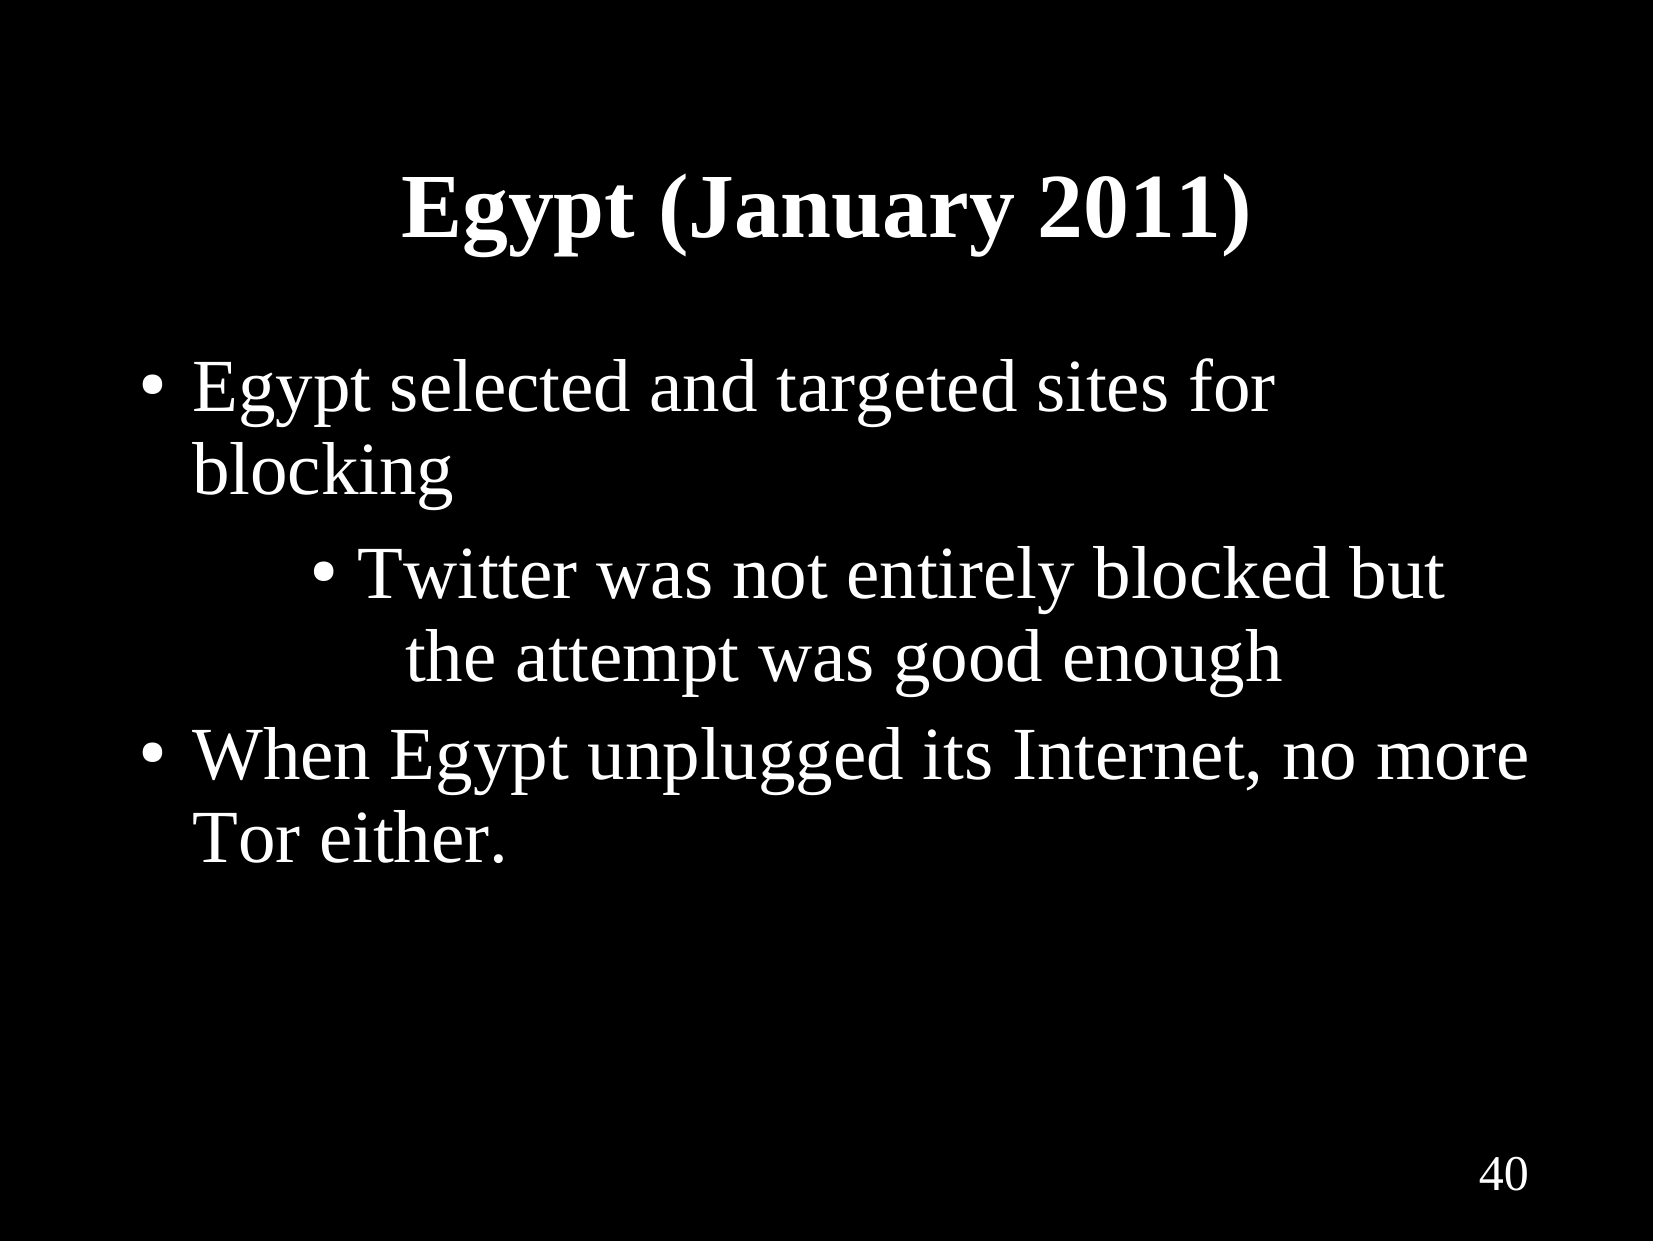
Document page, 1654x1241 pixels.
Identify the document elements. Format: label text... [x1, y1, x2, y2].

title Egypt (January 2011) [121, 102, 1534, 311]
list Egypt selected and targeted sites for blocking Twitter was not entirely blocked but the attempt was good enough When Egypt unplugged its Internet, no more Tor either. [121, 344, 1534, 1127]
